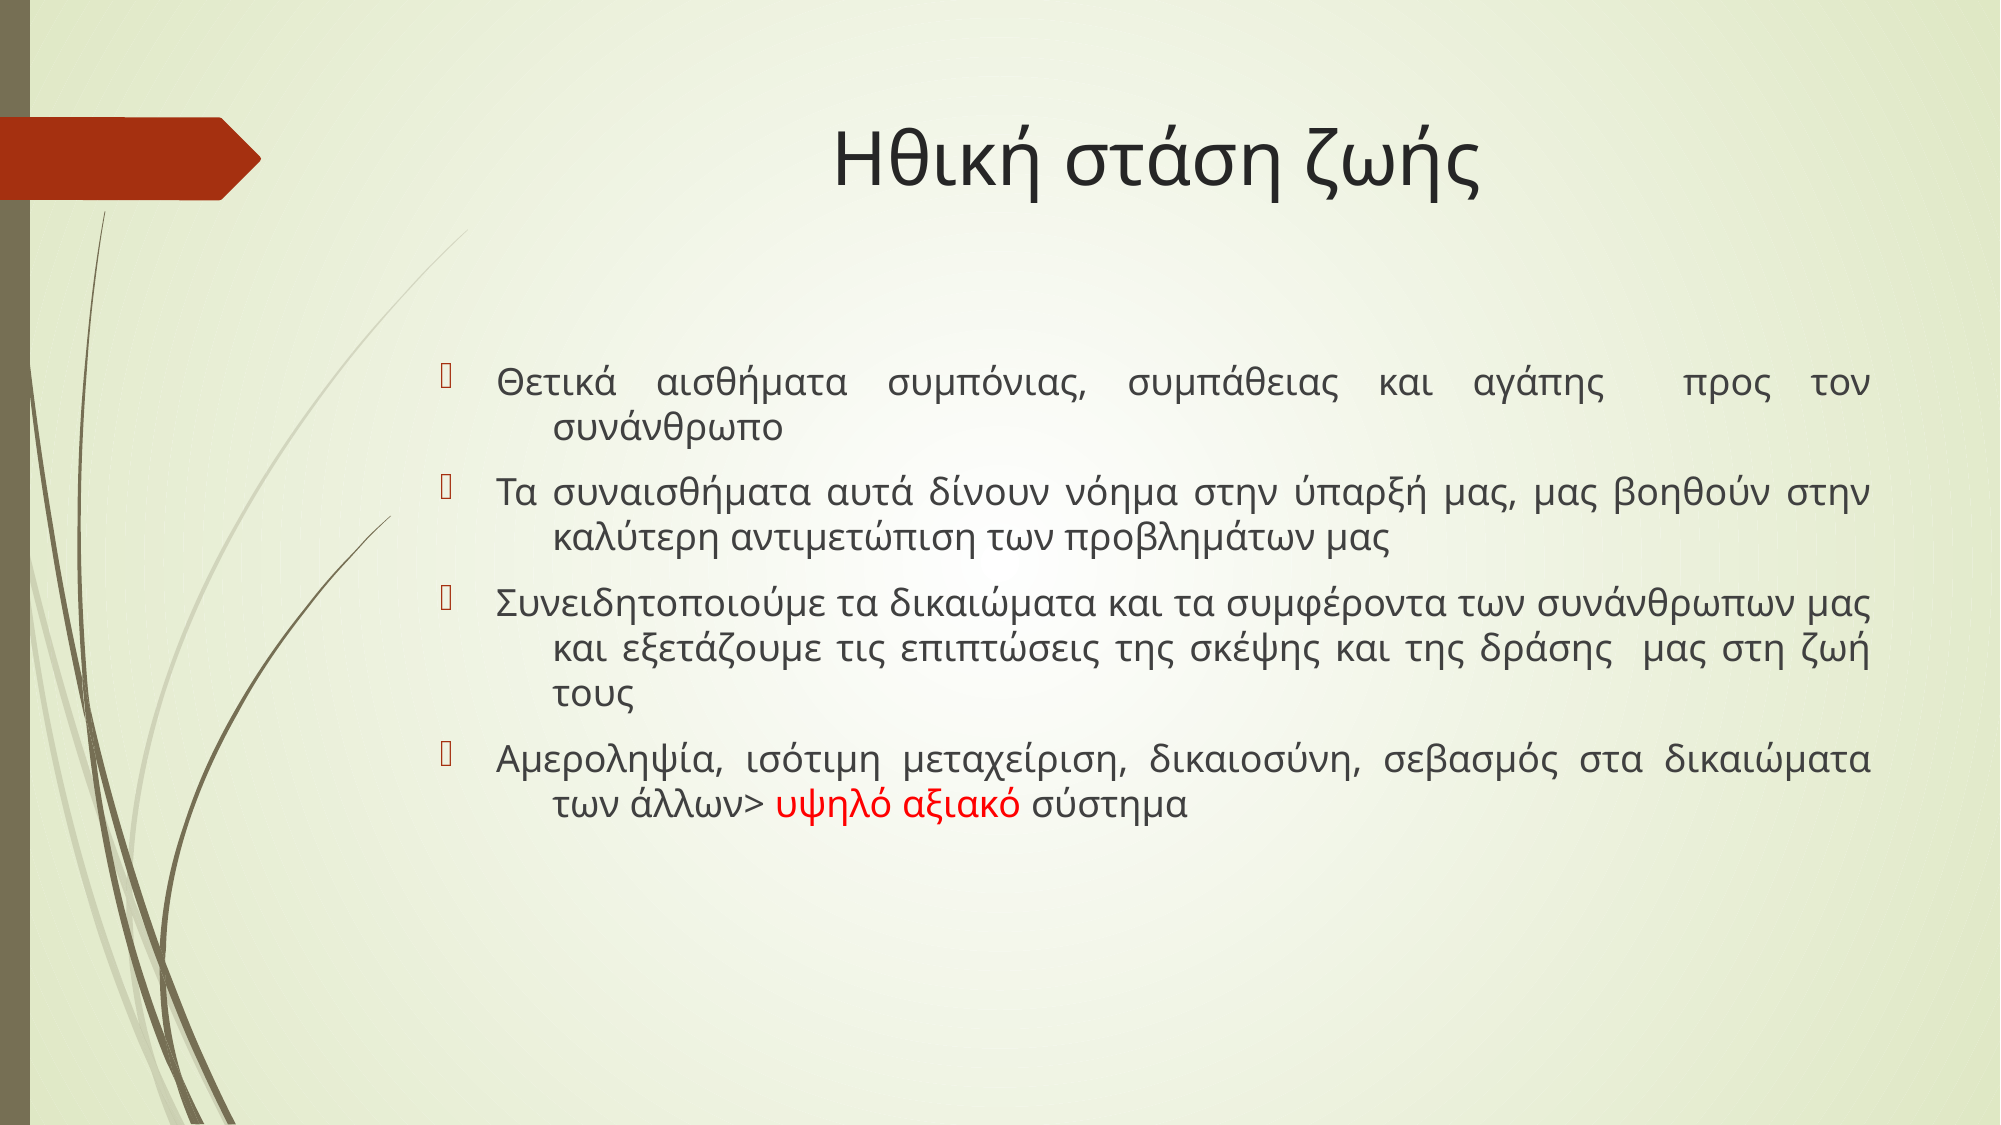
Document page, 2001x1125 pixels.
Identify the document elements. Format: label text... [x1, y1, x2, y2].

list Θετικά αισθήματα συμπόνιας, συμπάθειας και αγάπης προς τον συνάνθρωπο Τα συναισθήματα αυτά δίνουν νόημα στην ύπαρξή μας, μας βοηθούν στην καλύτερη αντιμετώπιση των προβλημάτων μας Συνειδητοποιούμε τα δικαιώματα και τα συμφέροντα των συνάνθρωπων μας και εξετάζουμε τις επιπτώσεις της σκέψης και της δράσης μας στη ζωή τους Αμεροληψία, ισότιμη μεταχείριση, δικαιοσύνη, σεβασμός στα δικαιώματα των άλλων> υψηλό αξιακό σύστημα [424, 350, 1888, 970]
title Ηθική στάση ζωής [425, 102, 1888, 313]
